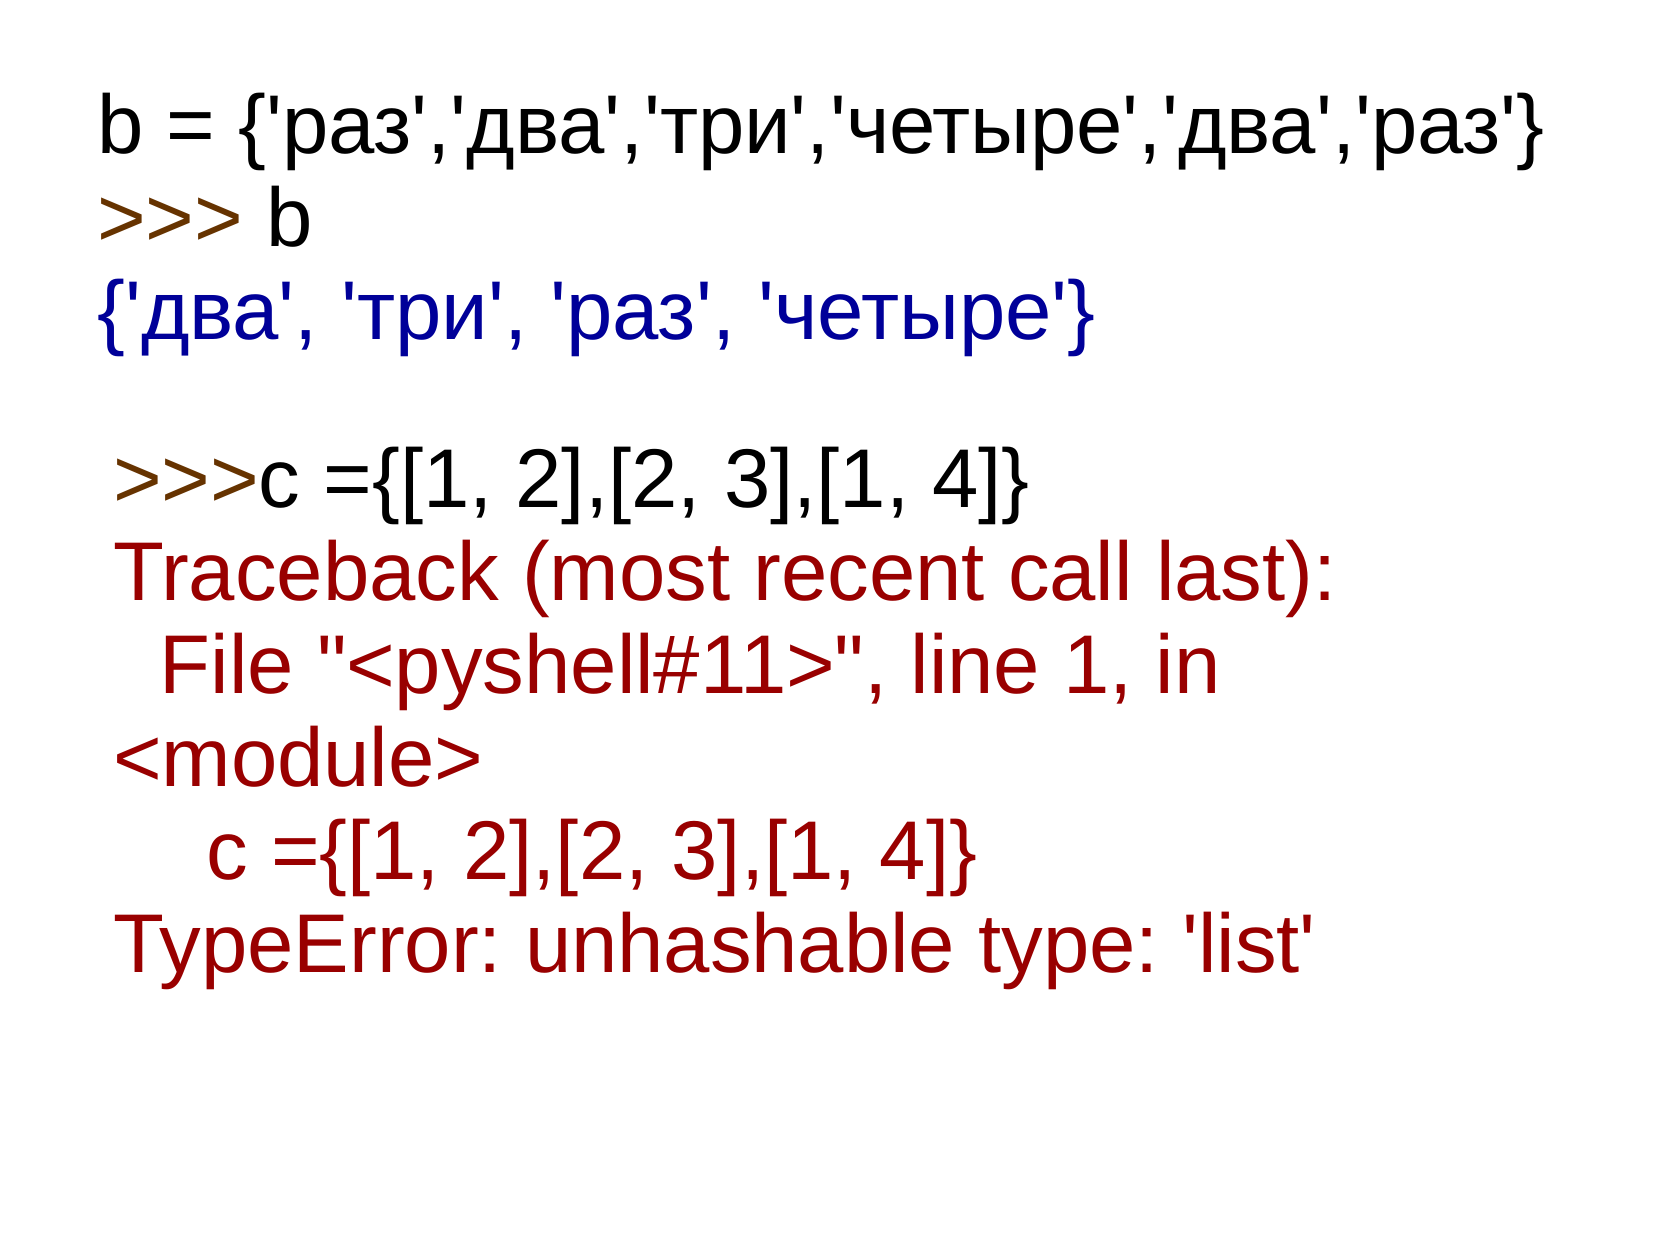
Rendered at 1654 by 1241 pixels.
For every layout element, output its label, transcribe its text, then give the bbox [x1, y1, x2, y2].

text_box b = {'раз','два','три','четыре','два','раз'} >>> b {'два', 'три', 'раз', 'четыре'} [82, 70, 1607, 458]
text_box >>>c ={[1, 2],[2, 3],[1, 4]} Traceback (most recent call last): File "<pyshell#11>", line 1, in <module> c ={[1, 2],[2, 3],[1, 4]} TypeError: unhashable type: 'list' [98, 424, 1607, 998]
